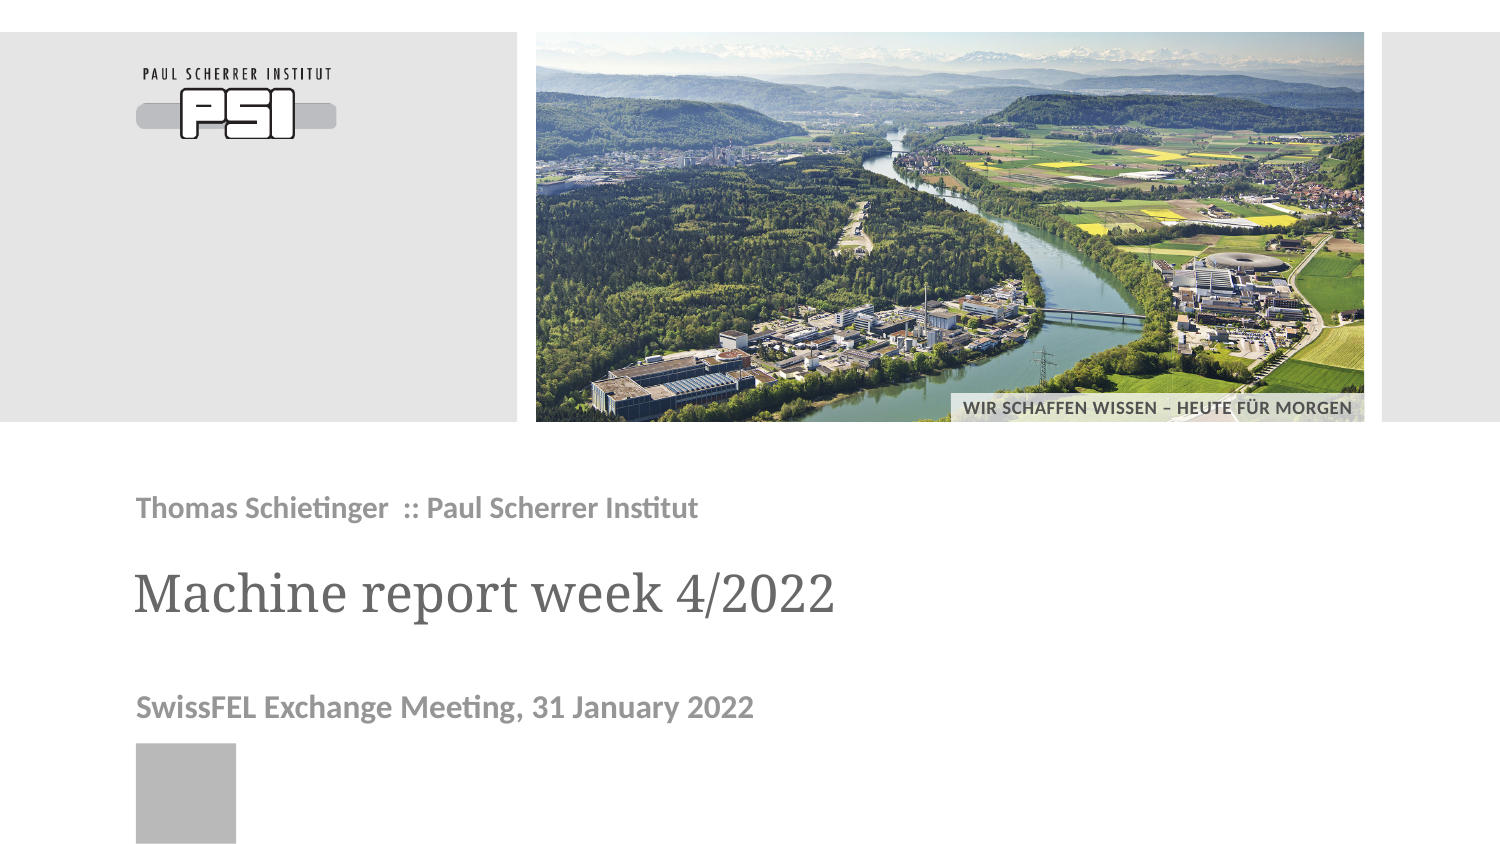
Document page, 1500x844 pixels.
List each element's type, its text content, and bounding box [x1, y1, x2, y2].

title Machine report week 4/2022 [133, 560, 1441, 648]
list SwissFEL Exchange Meeting, 31 January 2022 [135, 680, 1441, 729]
subtitle Thomas Schietinger :: Paul Scherrer Institut [135, 483, 1441, 529]
picture [539, 32, 1365, 422]
